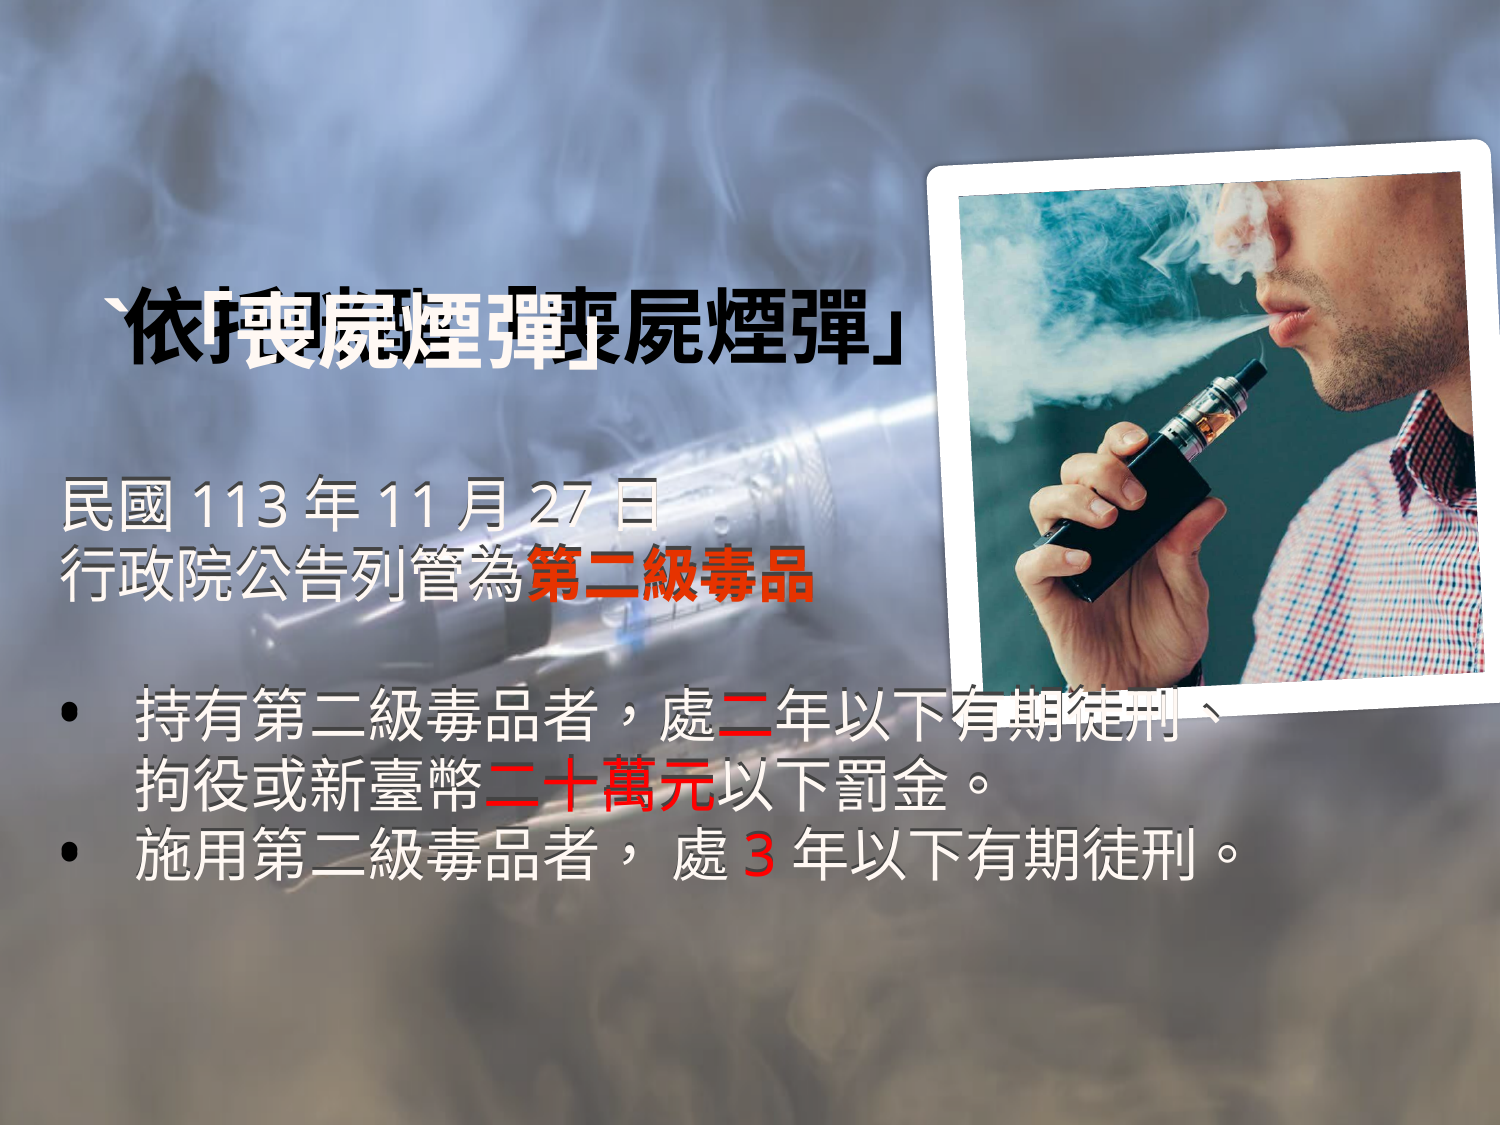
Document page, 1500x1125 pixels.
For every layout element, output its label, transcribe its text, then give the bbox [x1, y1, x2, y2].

text_box 依托咪酯「喪屍煙彈」 [108, 266, 971, 382]
text_box `「喪屍煙彈」 [86, 271, 666, 387]
picture [958, 171, 1486, 683]
text_box 民國113年11月27日 行政院公告列管為第二級毒品 持有第二級毒品者，處二年以下有期徒刑、拘役或新臺幣二十萬元以下罰金。 施用第二級毒品者， 處3年以下有期徒刑。 [44, 461, 1284, 897]
text_box 民國113年11月27日 行政院公告列管為第二級毒品 持有第二級毒品者，處二年以下有期徒刑、拘役或新臺幣二十萬元以下罰金。 施用第二級毒品者， 處3年以下有期徒刑。 [44, 457, 1284, 461]
